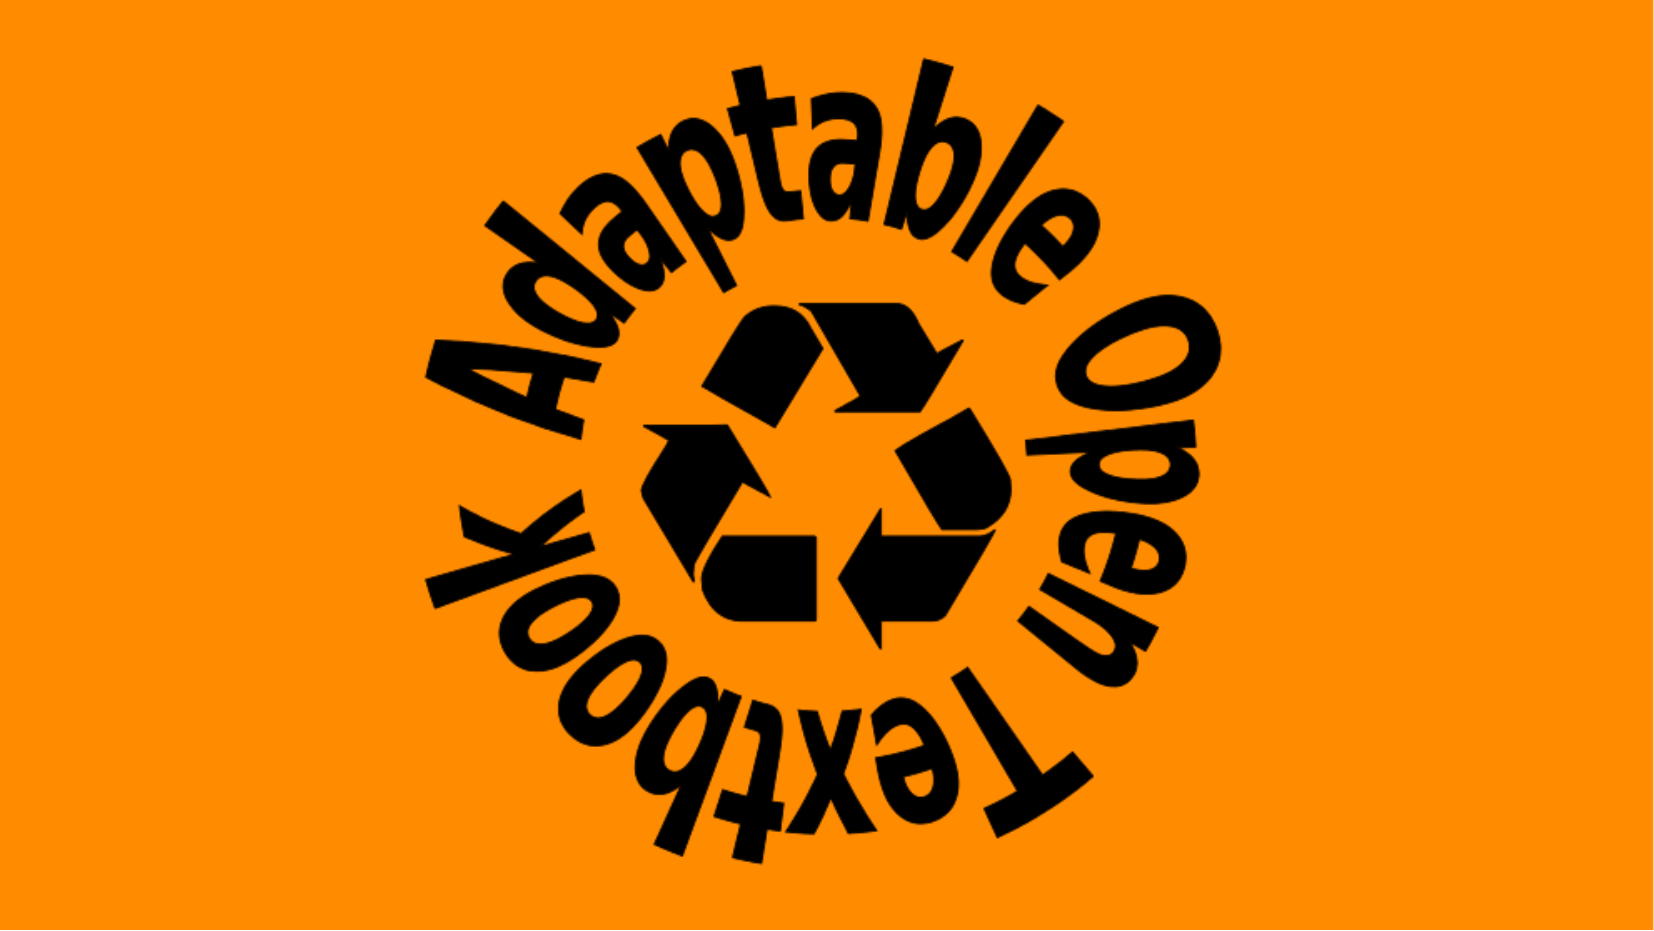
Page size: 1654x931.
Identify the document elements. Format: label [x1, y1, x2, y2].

picture [410, 48, 1244, 882]
